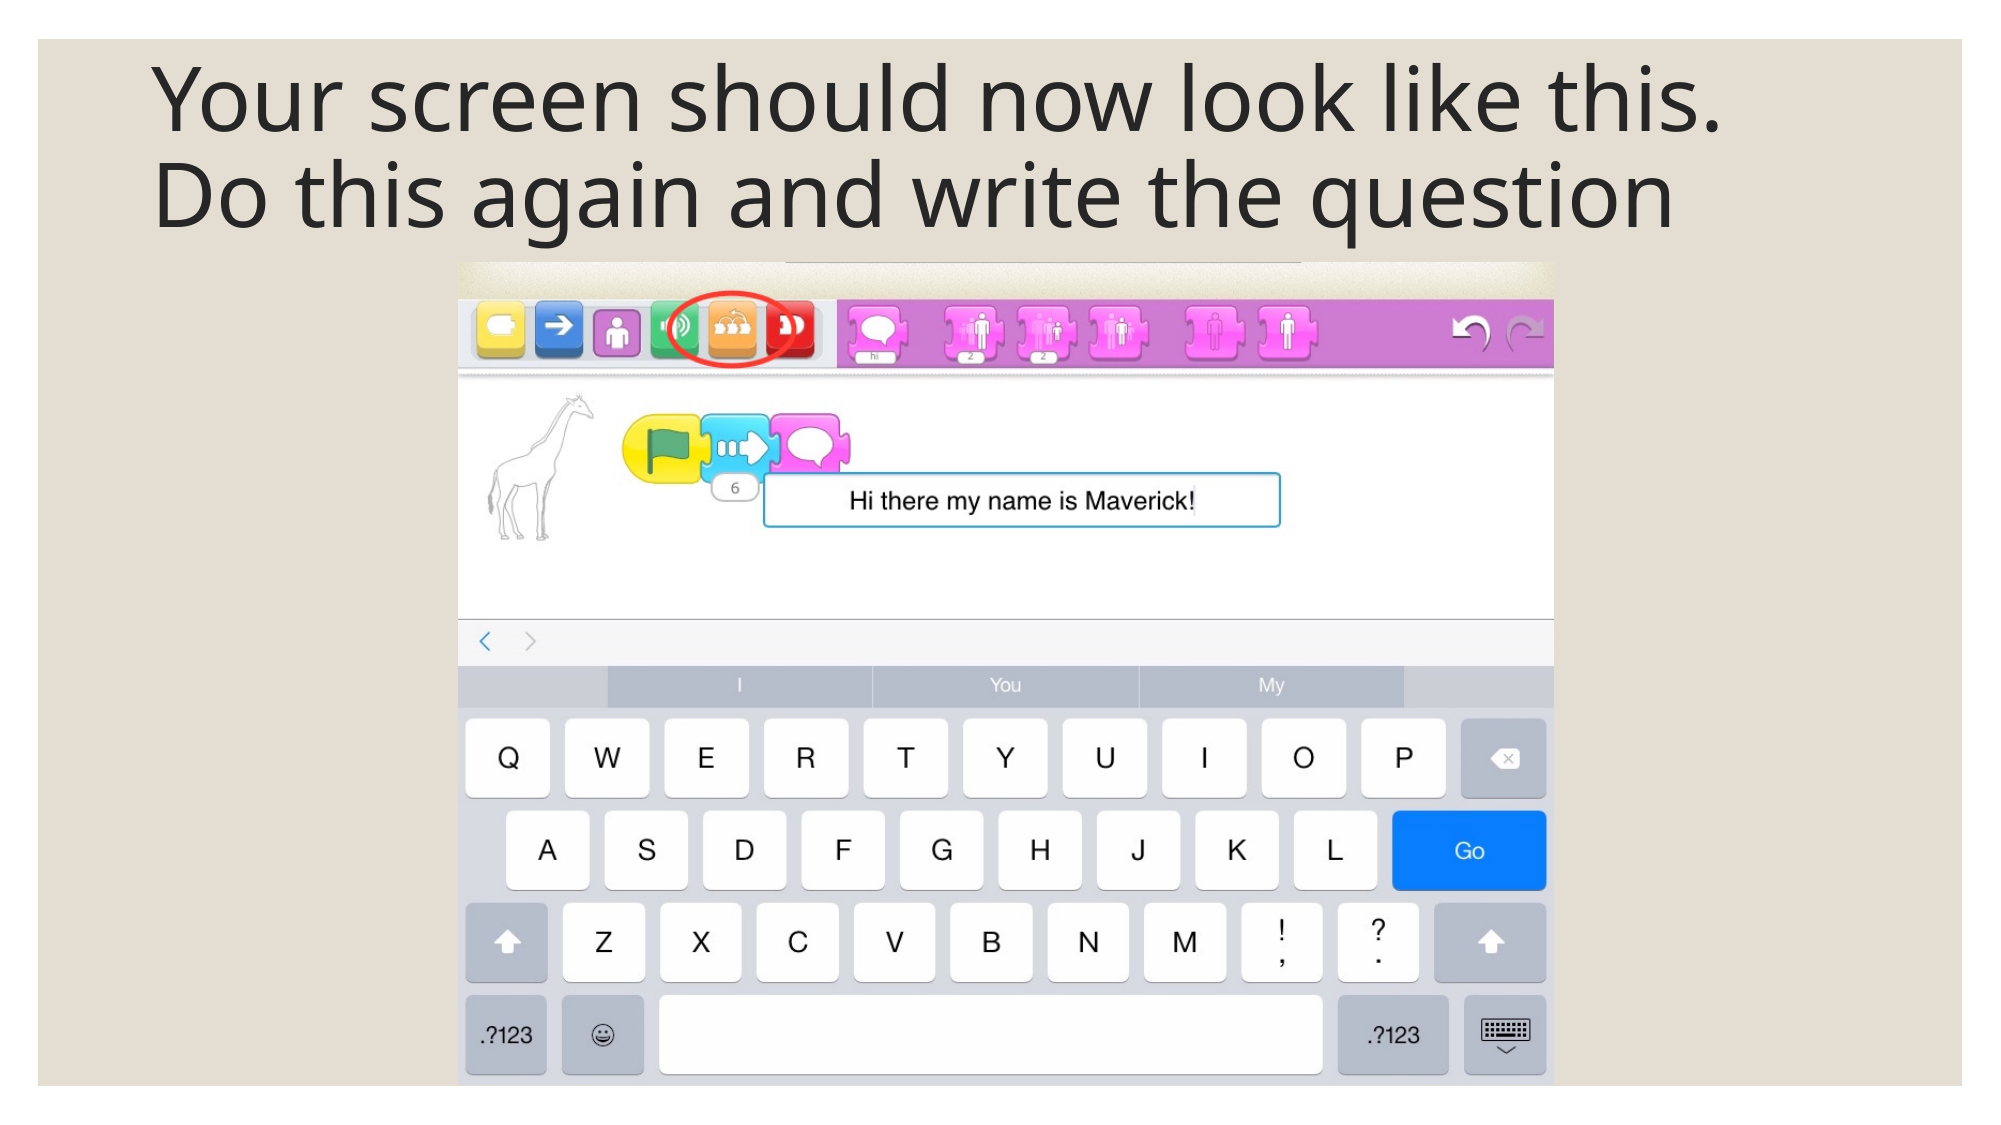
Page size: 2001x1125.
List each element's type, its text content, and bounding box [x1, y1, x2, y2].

title Your screen should now look like this. Do this again and write the question [136, 37, 1876, 263]
picture [458, 262, 1554, 1085]
